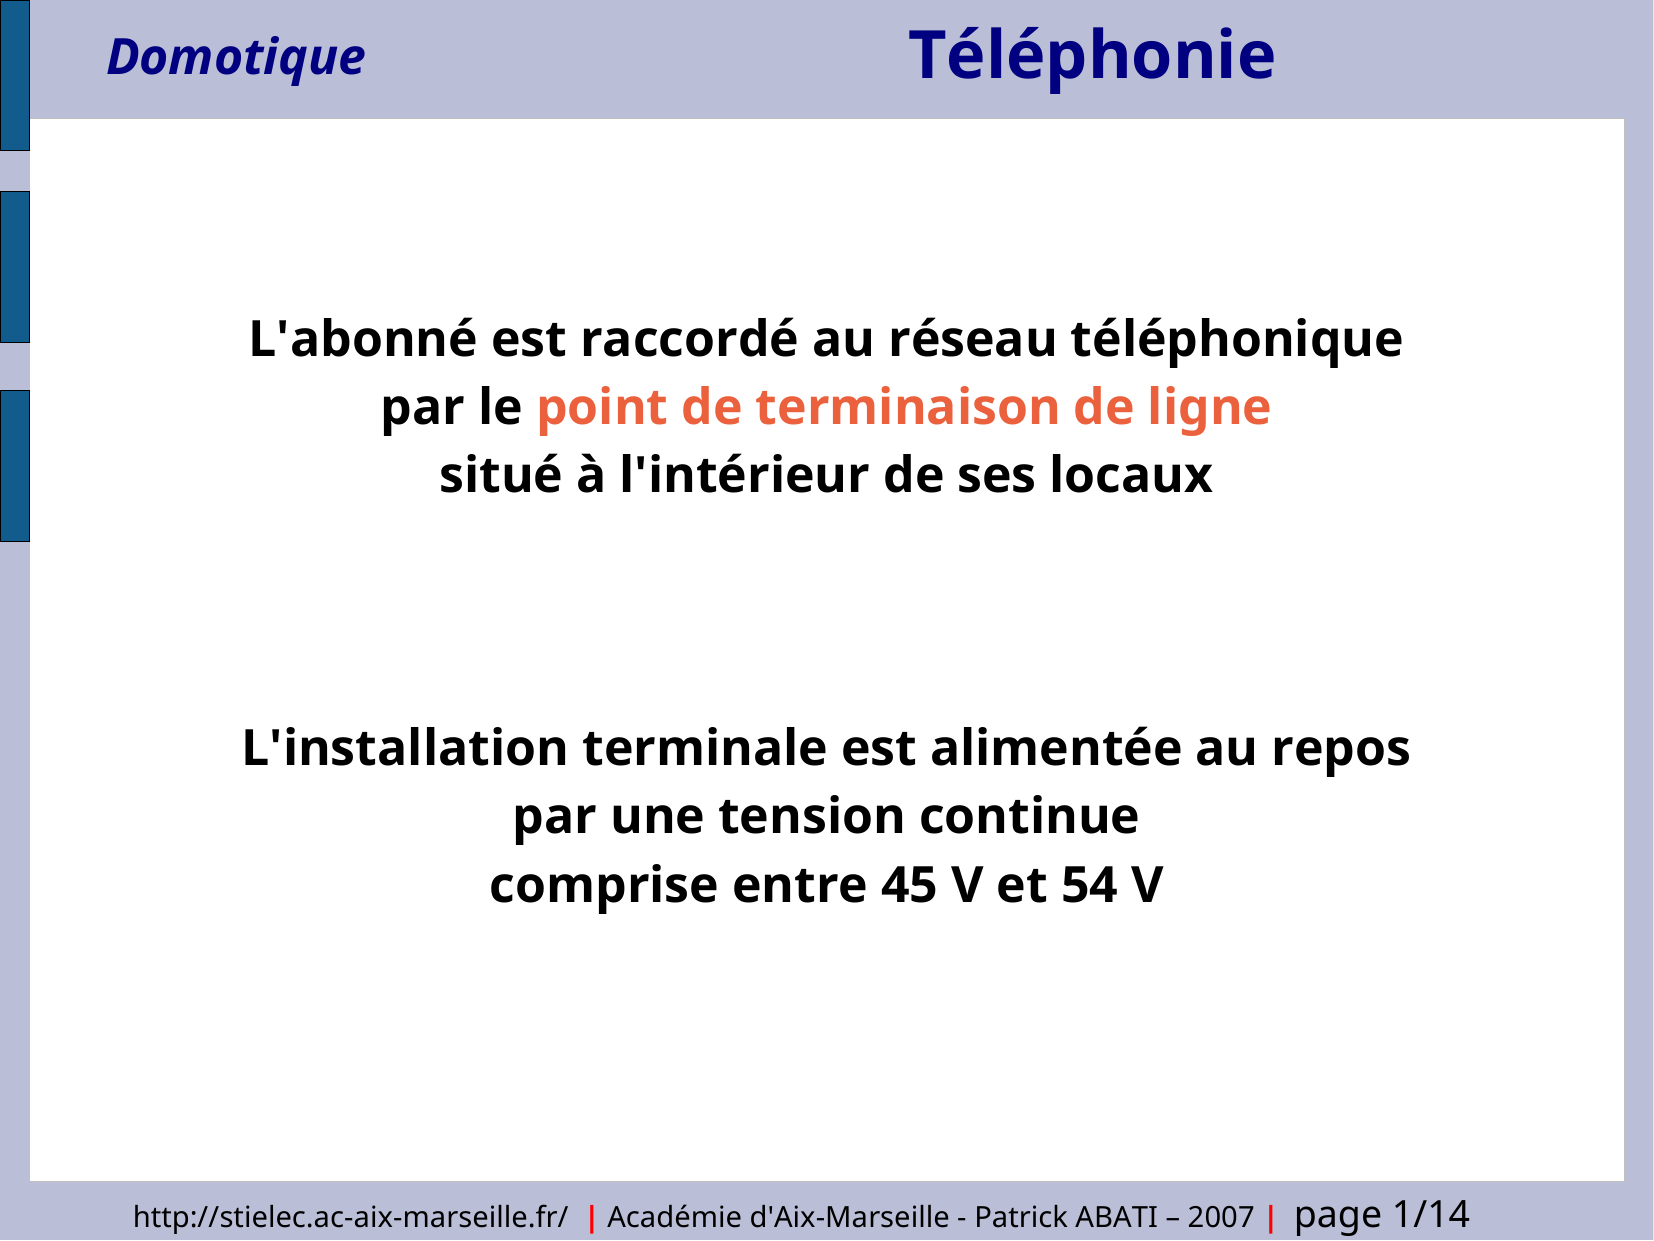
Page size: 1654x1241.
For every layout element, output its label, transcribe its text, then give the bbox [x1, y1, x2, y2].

text_box L'abonné est raccordé au réseau téléphonique par le point de terminaison de ligne situé à l'intérieur de ses locaux L'installation terminale est alimentée au repos par une tension continue comprise entre 45 V et 54 V [59, 295, 1595, 853]
